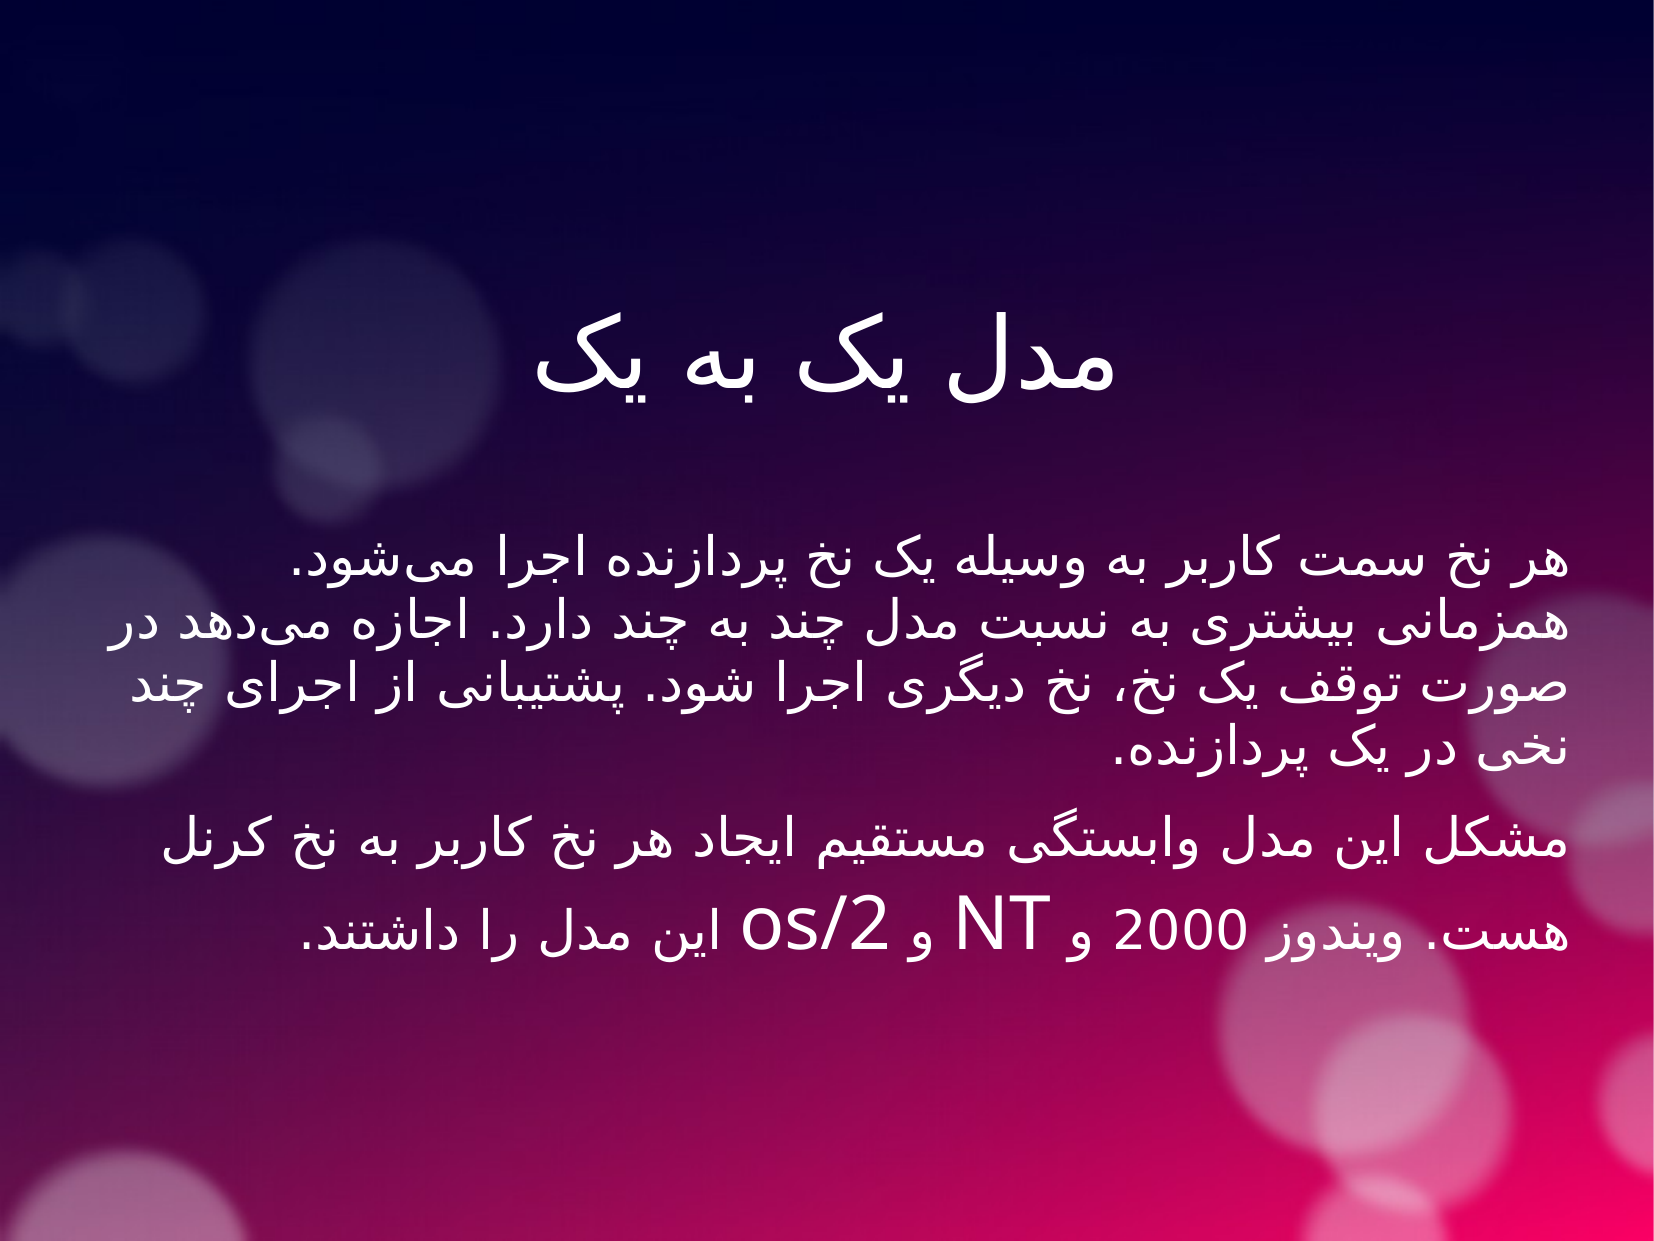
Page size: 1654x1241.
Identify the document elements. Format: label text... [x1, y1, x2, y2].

title مدل یک به یک [82, 250, 1571, 458]
list هر نخ سمت کاربر به وسیله یک نخ پردازنده اجرا می‌شود. همزمانی بیشتری به نسبت مدل چند به چند دارد. اجازه می‌دهد در صورت توقف یک نخ، نخ دیگری اجرا شود. پشتیبانی از اجرای چند نخی در یک پردازنده. مشکل این مدل وابستگی مستقیم ایجاد هر نخ کاربر به نخ کرنل هست. ویندوز 2000 و NT و os/2 این مدل را داشتند. [82, 525, 1571, 1099]
picture [0, 0, 1654, 1241]
